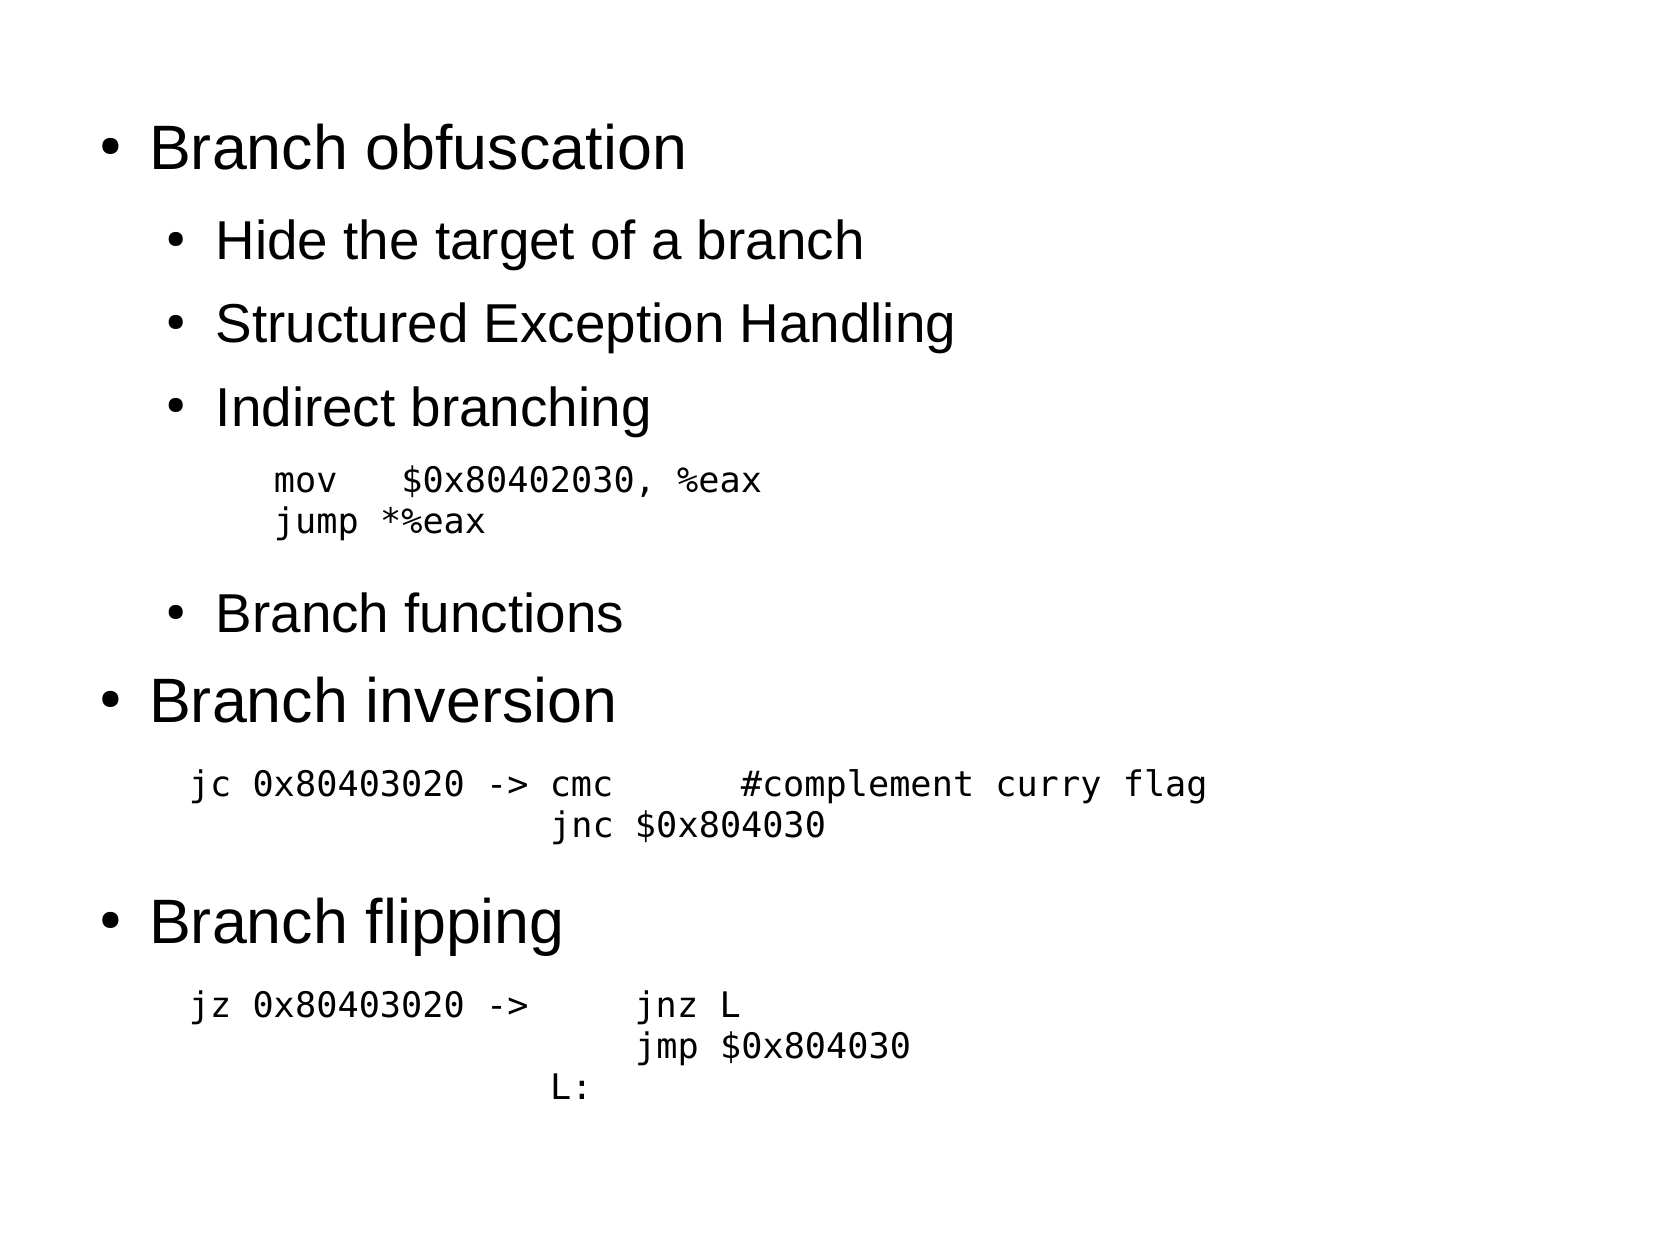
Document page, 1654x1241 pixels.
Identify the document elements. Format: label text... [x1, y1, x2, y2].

list Branch obfuscation Hide the target of a branch Structured Exception Handling Indirect branching mov $0x80402030, %eax jump *%eax Branch functions Branch inversion jc 0x80403020 -> cmc #complement curry flag jnc $0x804030 Branch flipping jz 0x80403020 -> jnz L jmp $0x804030 L: [82, 112, 1571, 1109]
